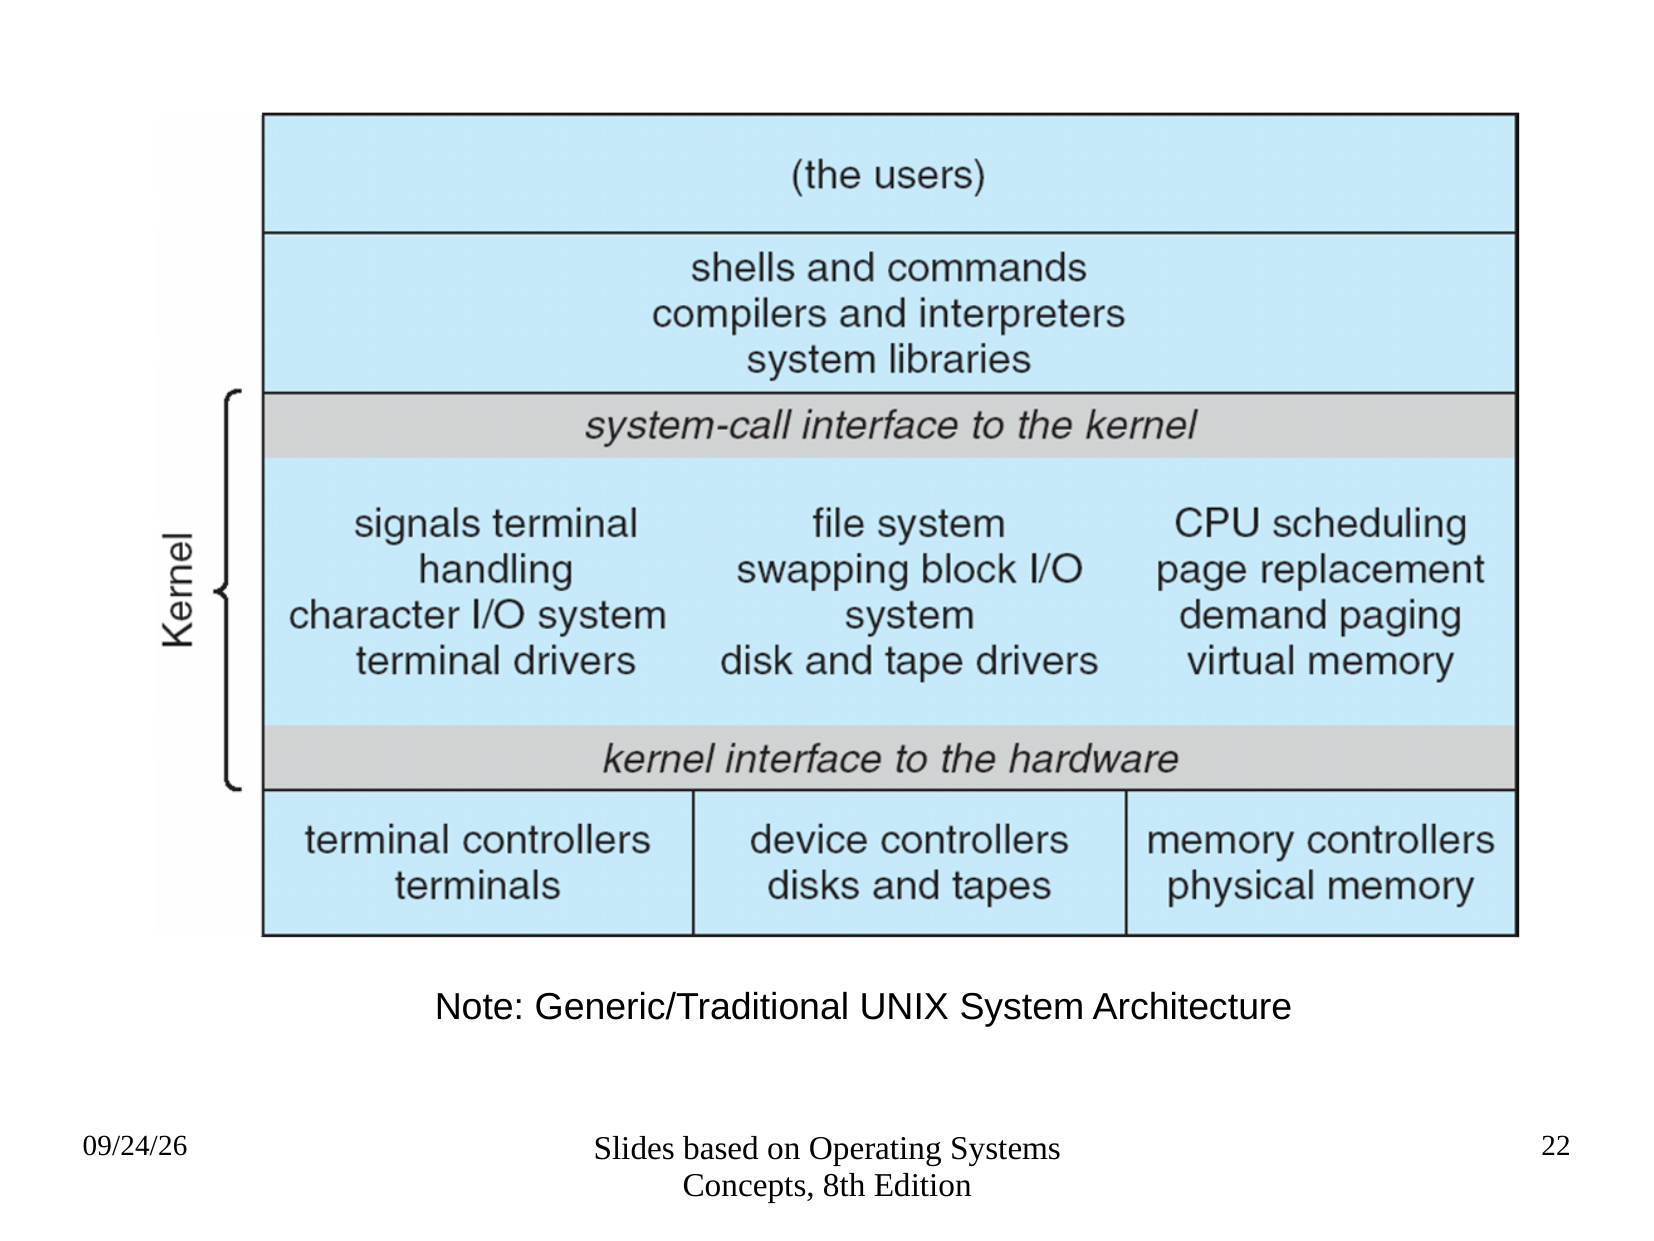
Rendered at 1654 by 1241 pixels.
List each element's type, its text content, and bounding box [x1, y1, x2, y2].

picture [144, 104, 1528, 946]
text_box Note: Generic/Traditional UNIX System Architecture [420, 978, 1351, 1036]
